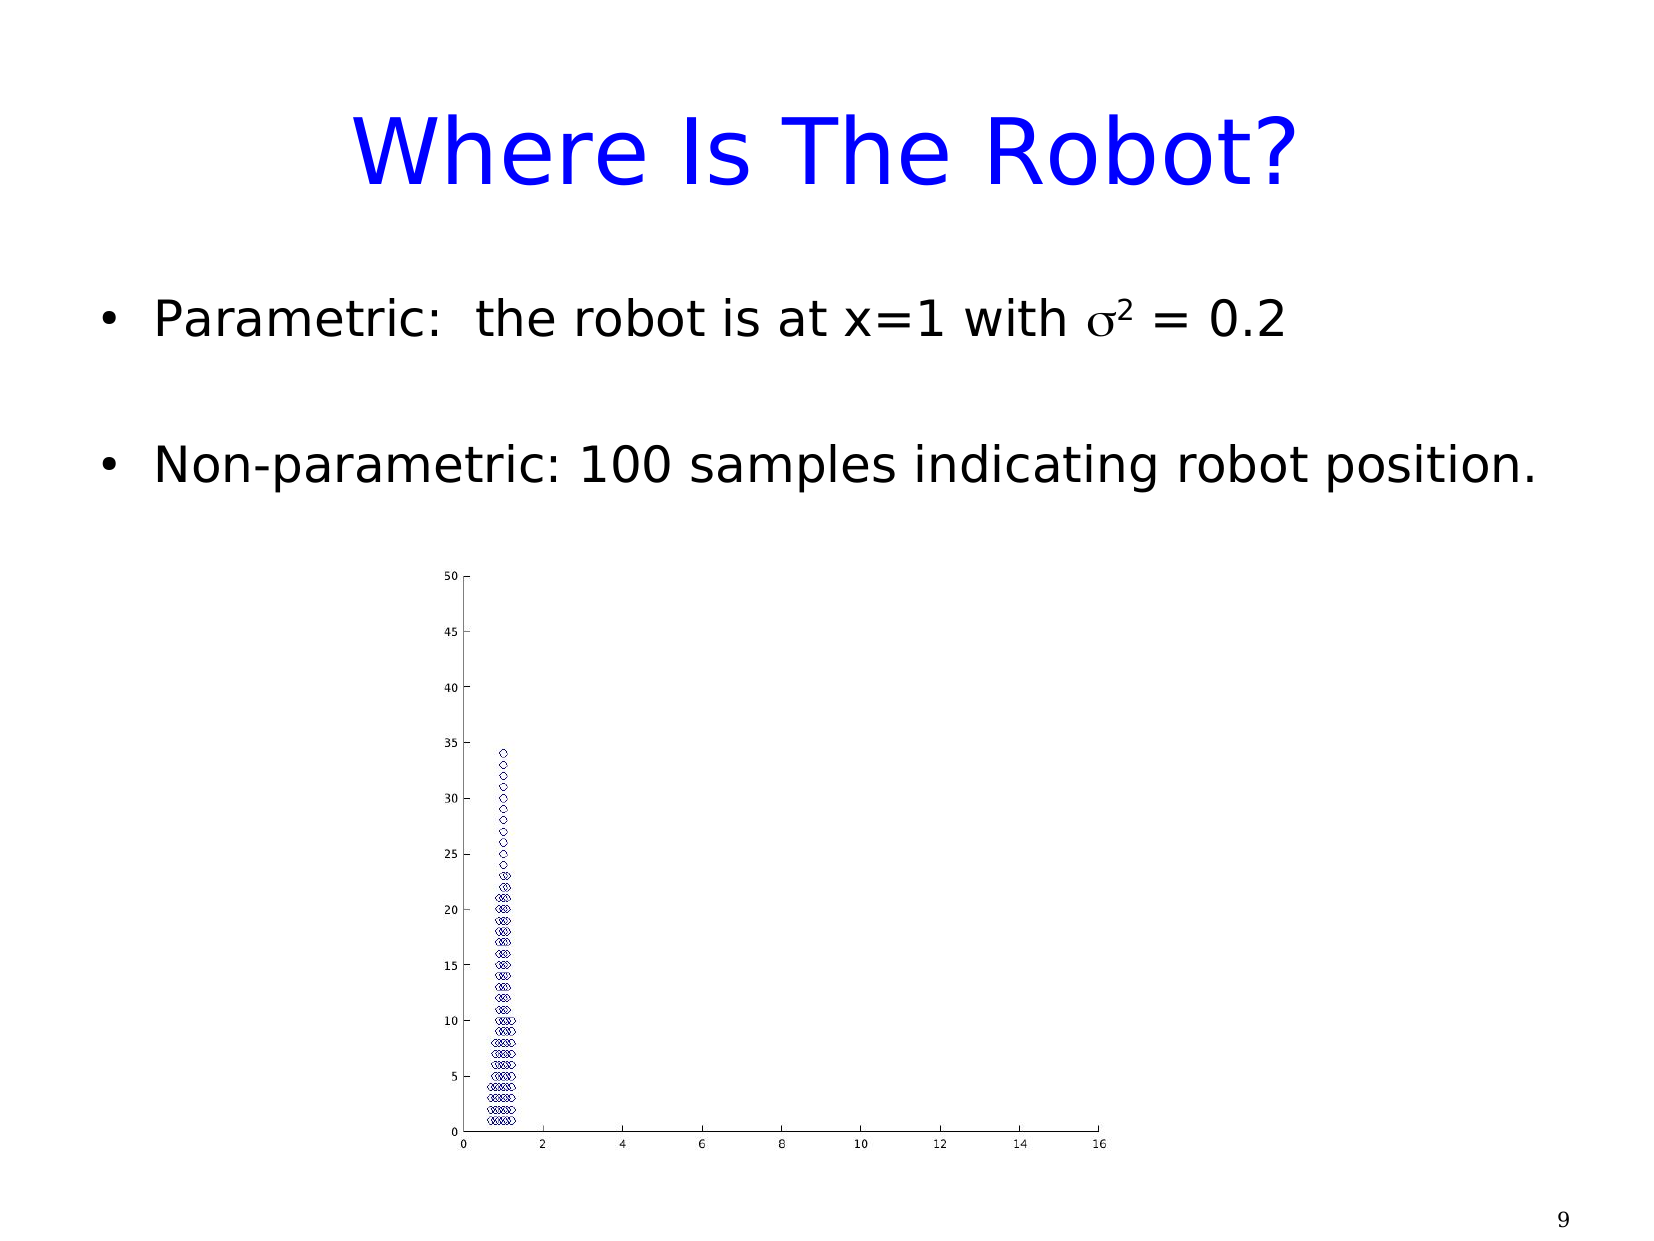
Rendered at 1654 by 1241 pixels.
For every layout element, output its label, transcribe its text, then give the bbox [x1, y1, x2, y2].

list Parametric: the robot is at x=1 with s2 = 0.2 Non-parametric: 100 samples indicating robot position. [82, 290, 1571, 1109]
title Where Is The Robot? [82, 49, 1571, 257]
picture [356, 524, 1177, 1206]
